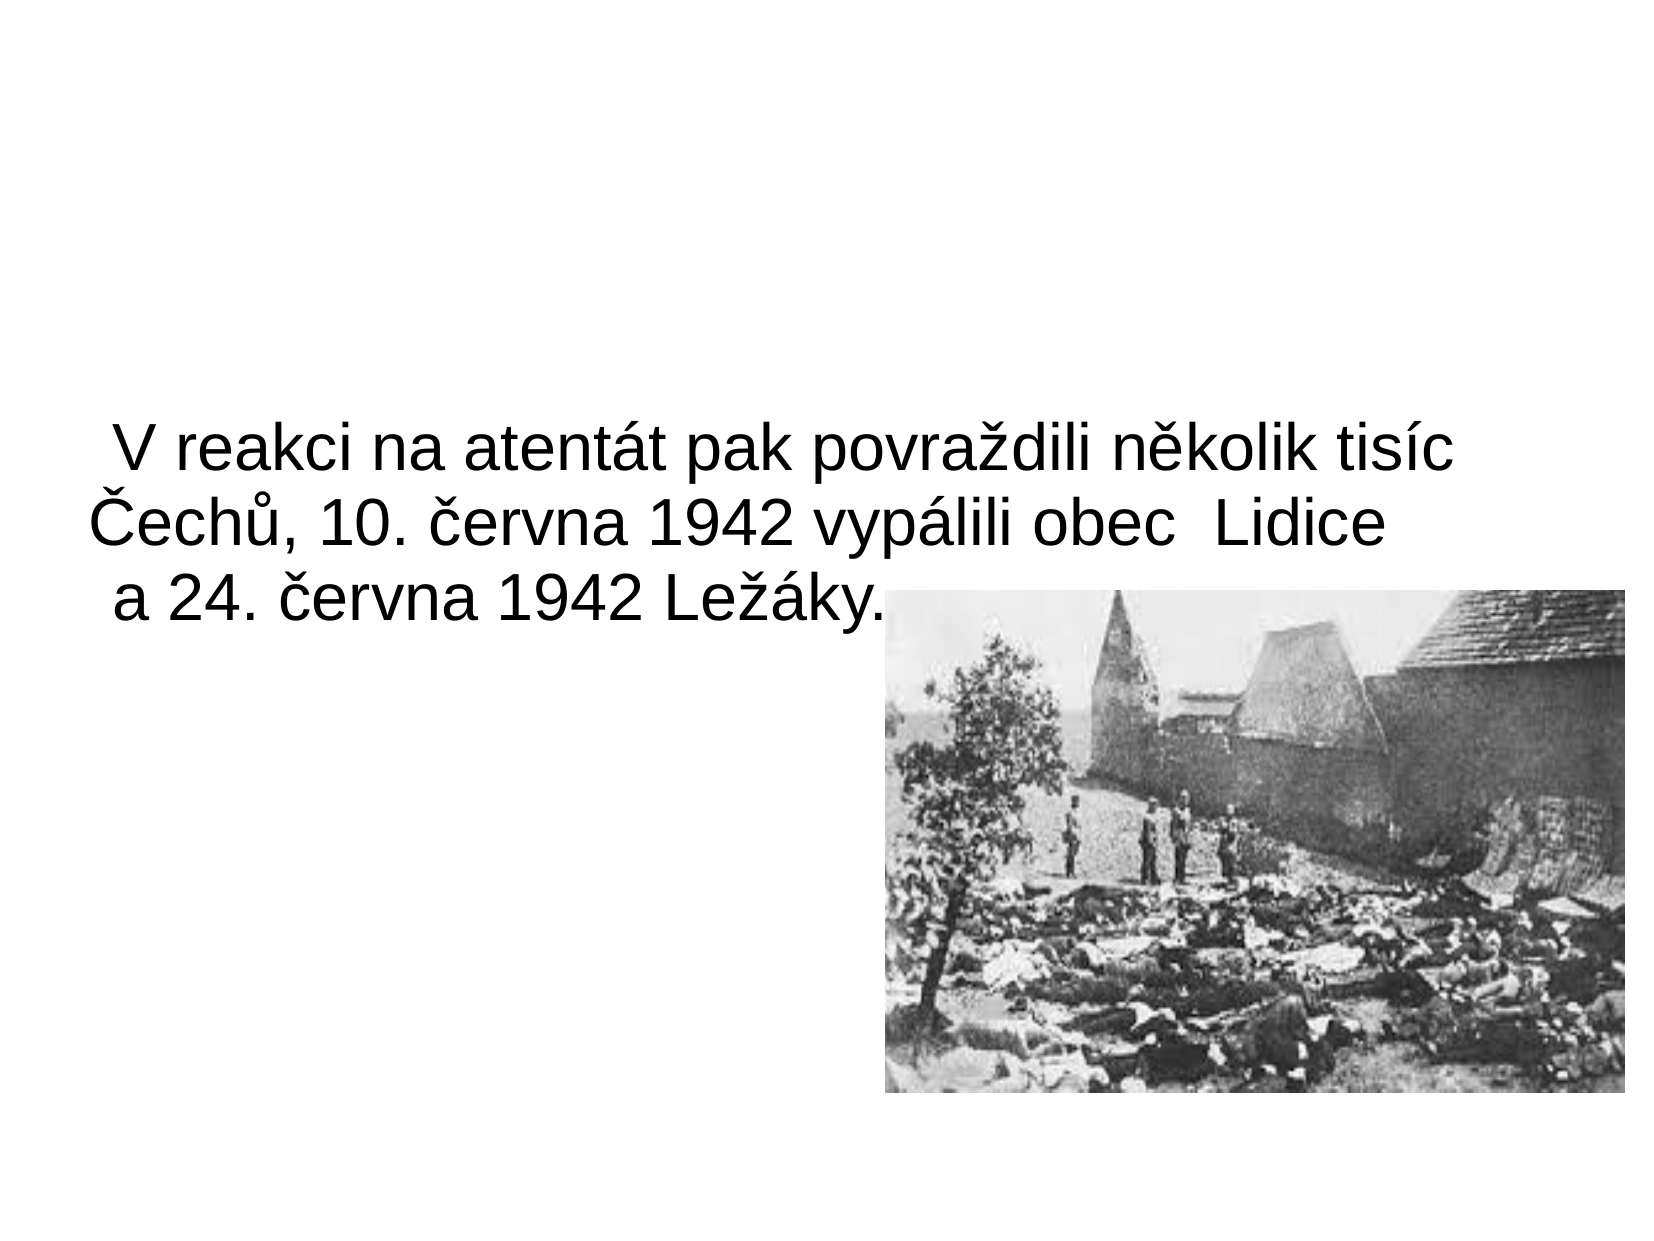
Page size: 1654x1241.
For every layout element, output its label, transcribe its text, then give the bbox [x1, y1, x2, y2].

subtitle V reakci na atentát pak povraždili několik tisíc Čechů, 10. června 1942 vypálili obec Lidice a 24. června 1942 Ležáky. [88, 0, 1577, 1045]
picture [885, 590, 1625, 1093]
